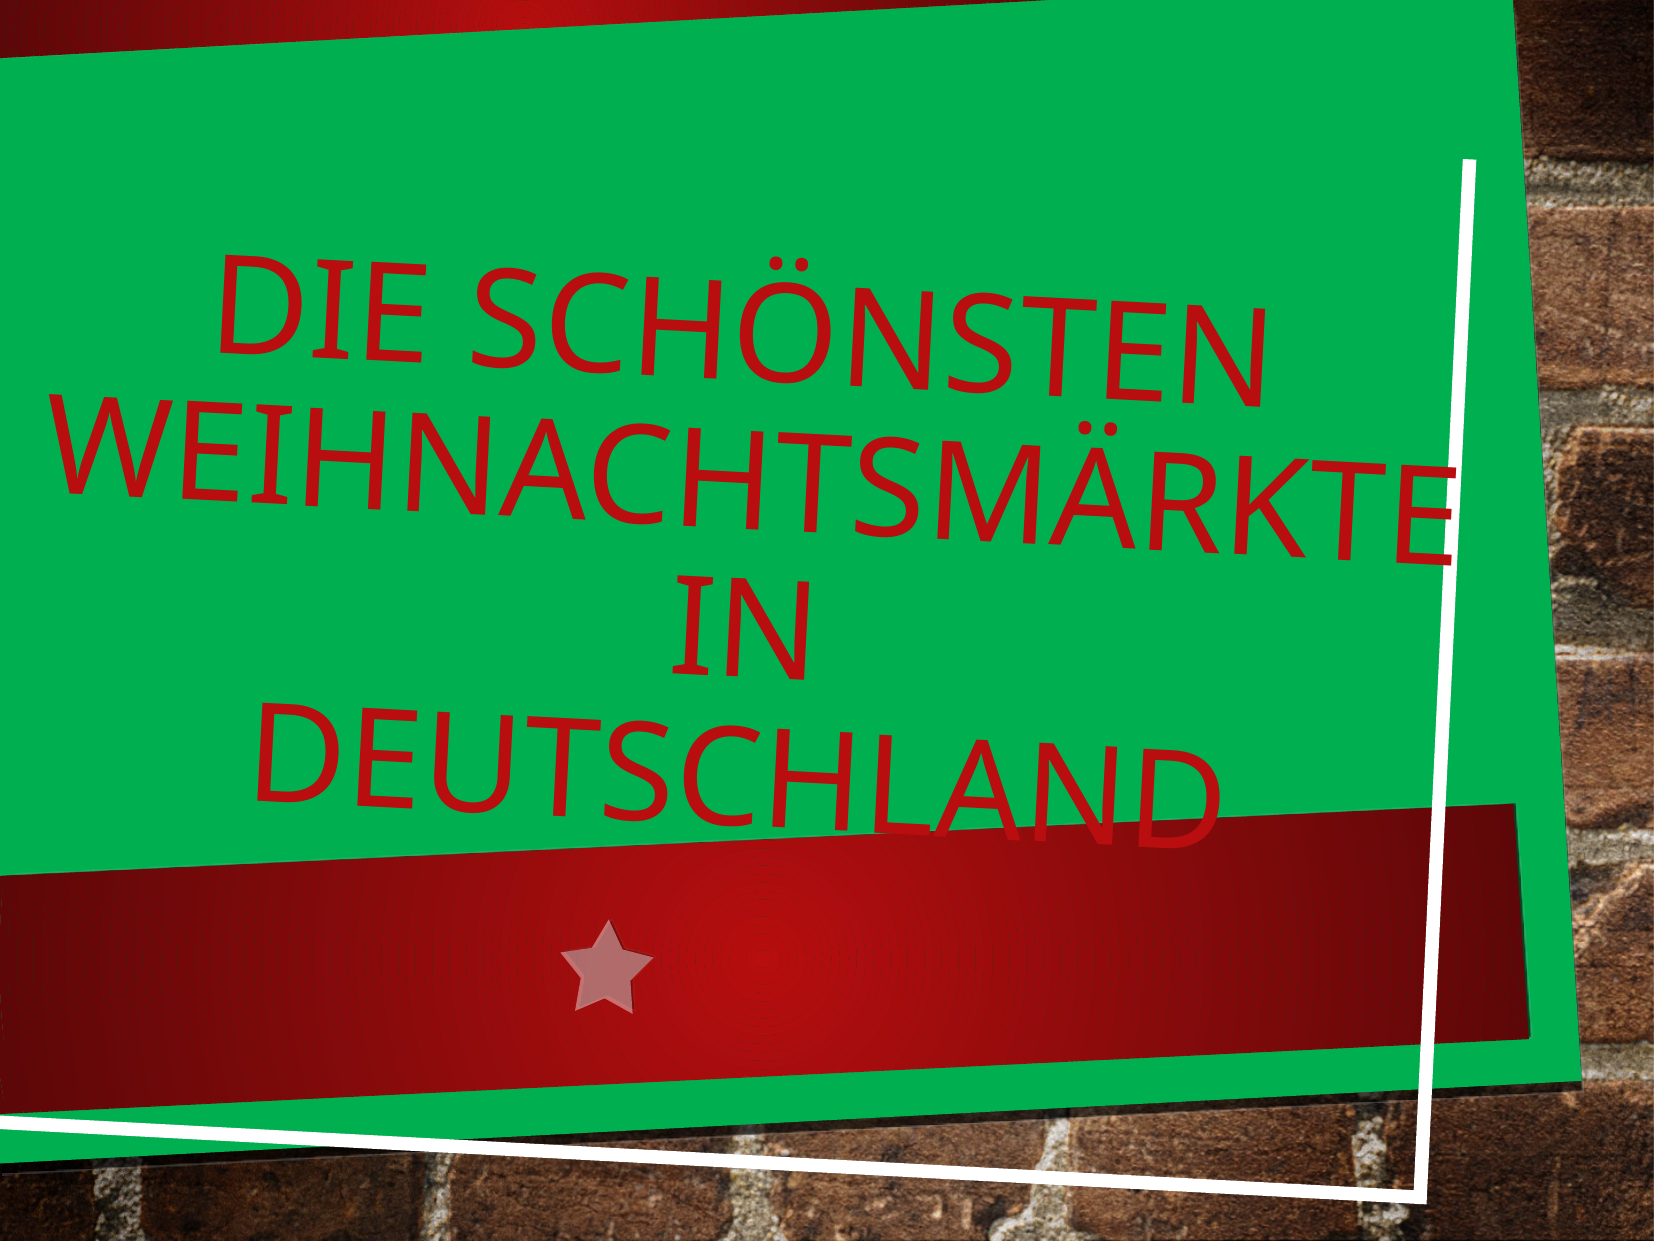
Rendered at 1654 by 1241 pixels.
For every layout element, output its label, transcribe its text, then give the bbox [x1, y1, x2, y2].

title DIE SCHÖNSTEN WEIHNACHTSMÄRKTE IN DEUTSCHLAND [0, 215, 1536, 777]
